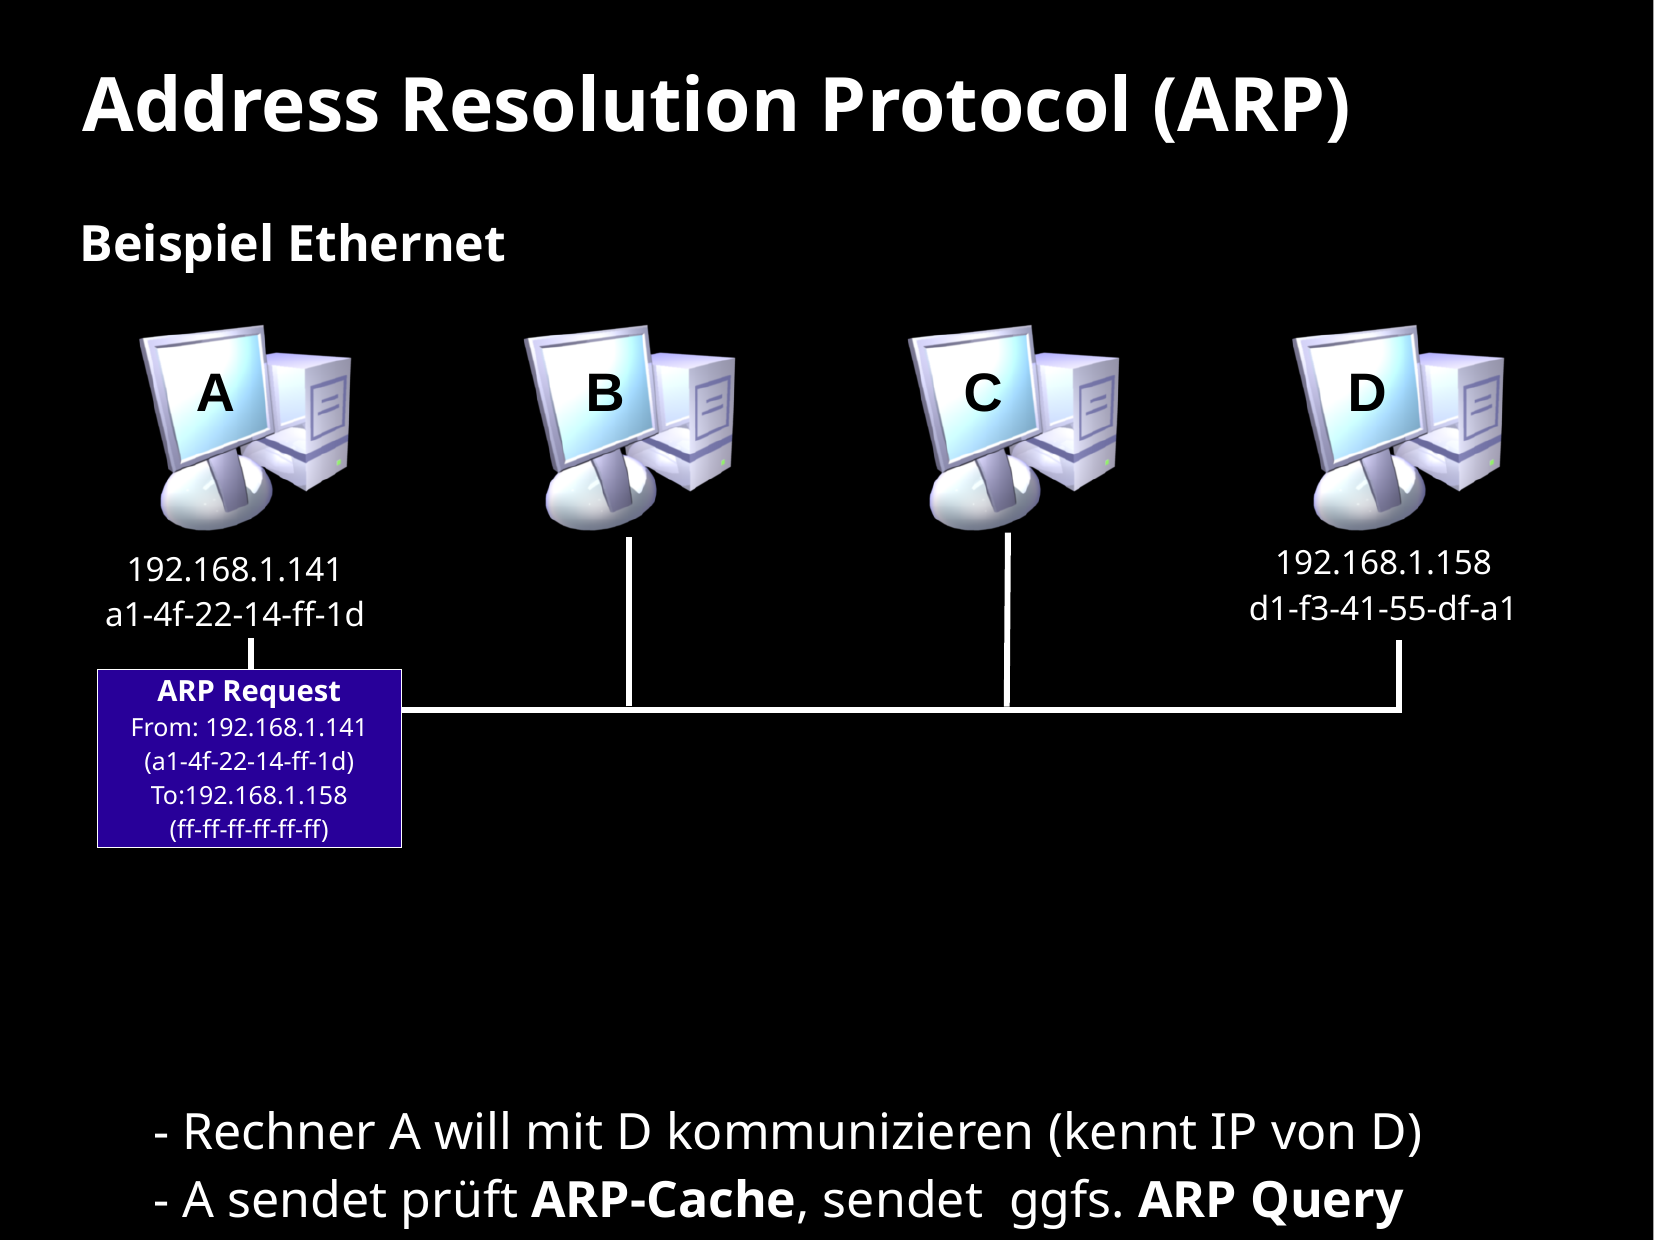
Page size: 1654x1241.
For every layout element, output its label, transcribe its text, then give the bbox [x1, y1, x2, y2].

picture [510, 308, 748, 546]
title Address Resolution Protocol (ARP) [82, 56, 1571, 194]
text_box A [175, 348, 256, 438]
text_box Beispiel Ethernet - Rechner A will mit D kommunizieren (kennt IP von D) - A sendet prüft ARP-Cache, sendet ggfs. ARP Query [59, 194, 1579, 1187]
text_box D [1326, 349, 1408, 438]
text_box 192.168.1.158 d1-f3-41-55-df-a1 [1228, 526, 1578, 634]
text_box 192.168.1.141 a1-4f-22-14-ff-1d [84, 532, 425, 640]
text_box B [564, 348, 646, 438]
picture [125, 308, 364, 532]
picture [894, 308, 1132, 546]
text_box ARP Request From: 192.168.1.141 (a1-4f-22-14-ff-1d) To:192.168.1.158 (ff-ff-ff-ff-ff-ff) [97, 669, 402, 848]
text_box C [942, 349, 1024, 438]
picture [1278, 308, 1517, 526]
